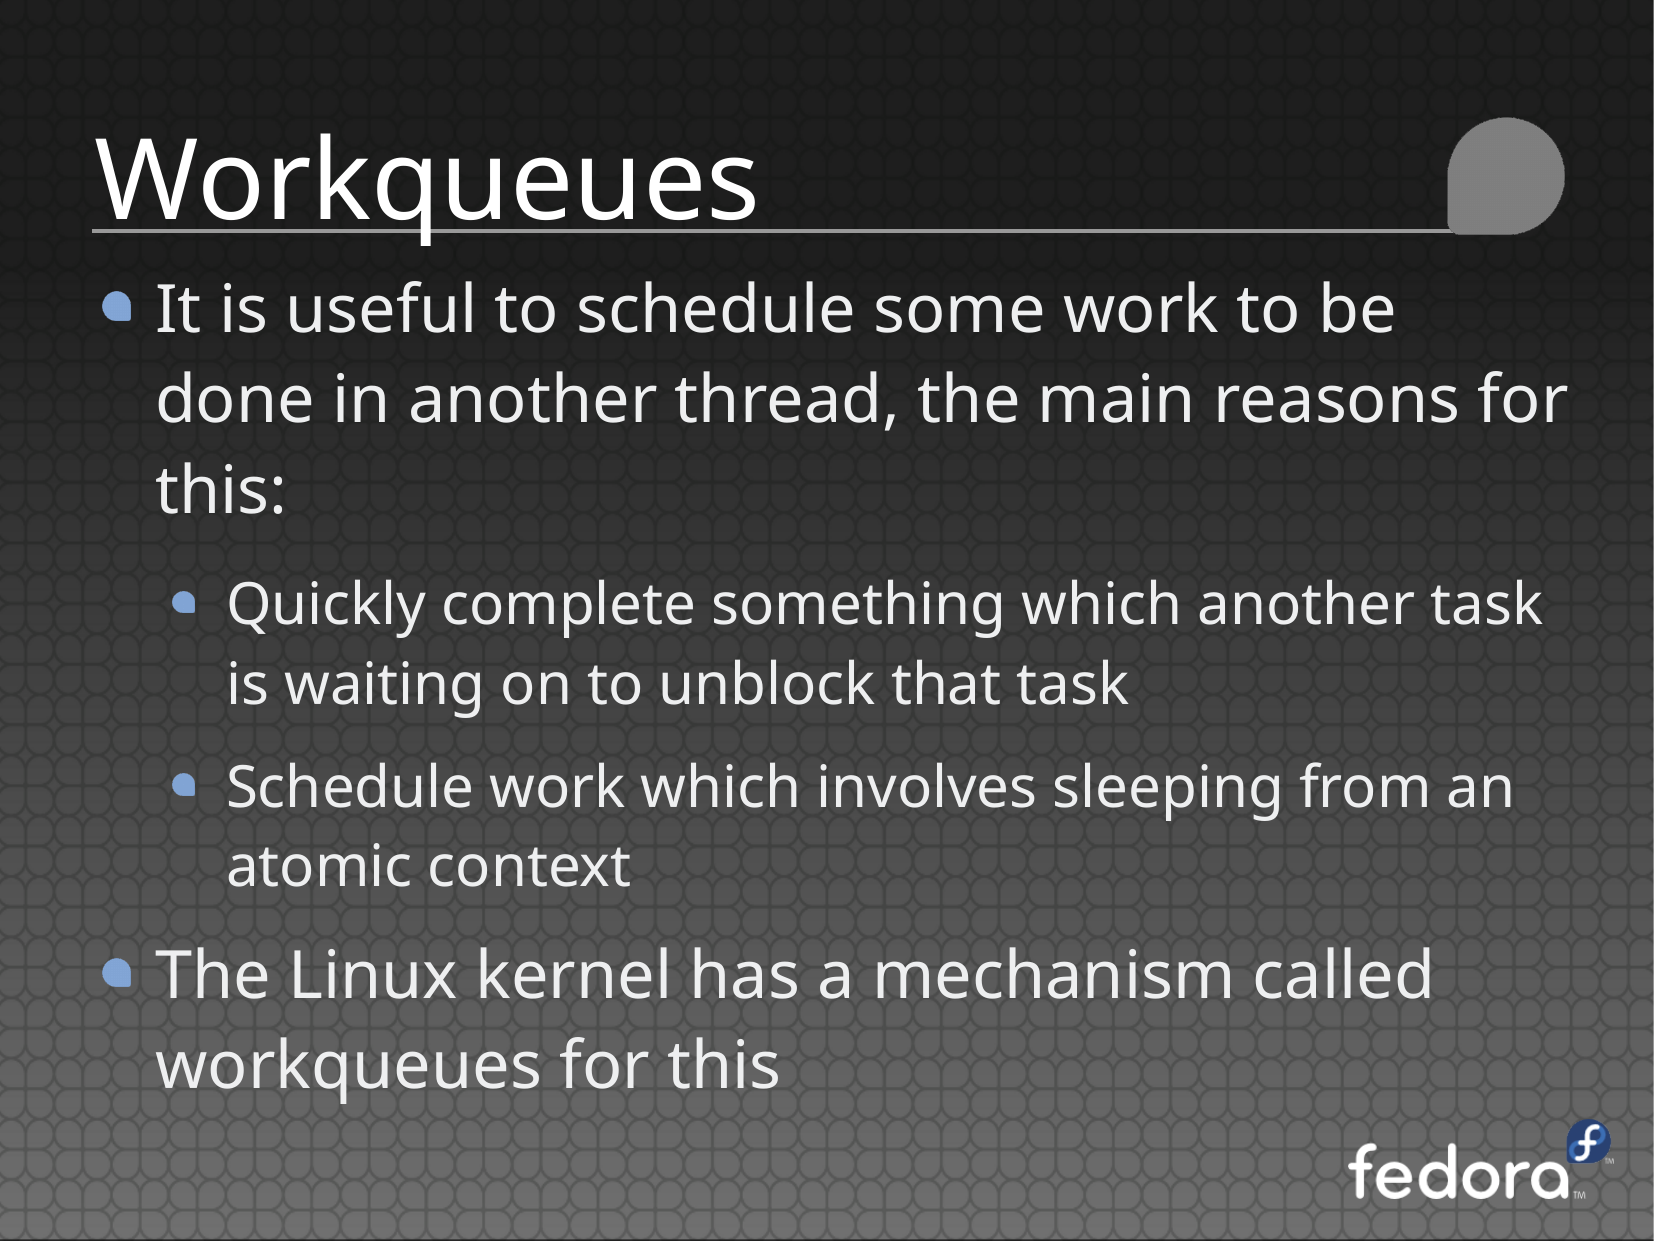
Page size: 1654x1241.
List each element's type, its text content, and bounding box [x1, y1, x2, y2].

list It is useful to schedule some work to be done in another thread, the main reasons for this: Quickly complete something which another task is waiting on to unblock that task Schedule work which involves sleeping from an atomic context The Linux kernel has a mechanism called workqueues for this [84, 260, 1573, 1065]
picture [0, 0, 1654, 1241]
title Workqueues [94, 100, 1426, 251]
